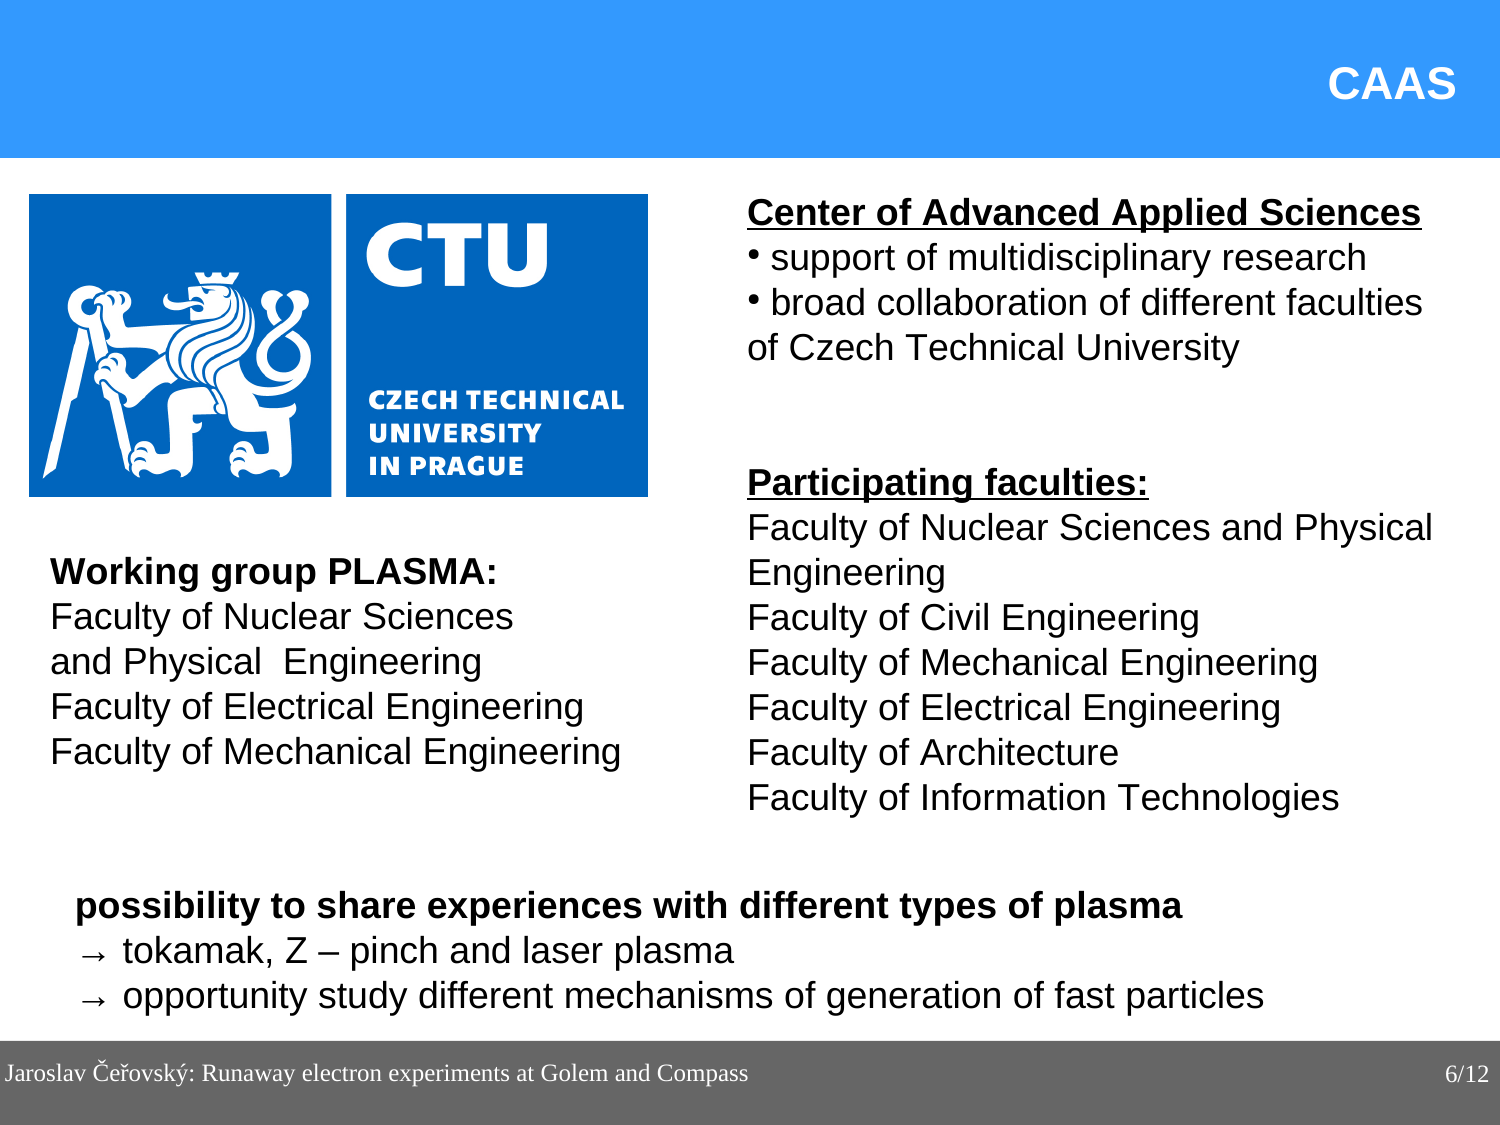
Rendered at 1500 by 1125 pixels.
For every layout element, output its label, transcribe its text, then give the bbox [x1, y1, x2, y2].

picture [29, 194, 648, 497]
text_box CAAS [825, 54, 1483, 108]
text_box Center of Advanced Applied Sciences support of multidisciplinary research broad collaboration of different faculties of Czech Technical University Participating faculties: Faculty of Nuclear Sciences and Physical Engineering Faculty of Civil Engineering Faculty of Mechanical Engineering Faculty of Electrical Engineering Faculty of Architecture Faculty of Information Technologies [732, 180, 1465, 826]
text_box possibility to share experiences with different types of plasma → tokamak, Z – pinch and laser plasma → opportunity study different mechanisms of generation of fast particles [60, 874, 1430, 1024]
text_box [60, 210, 1456, 900]
text_box Working group PLASMA: Faculty of Nuclear Sciences and Physical Engineering Faculty of Electrical Engineering Faculty of Mechanical Engineering [35, 539, 668, 780]
